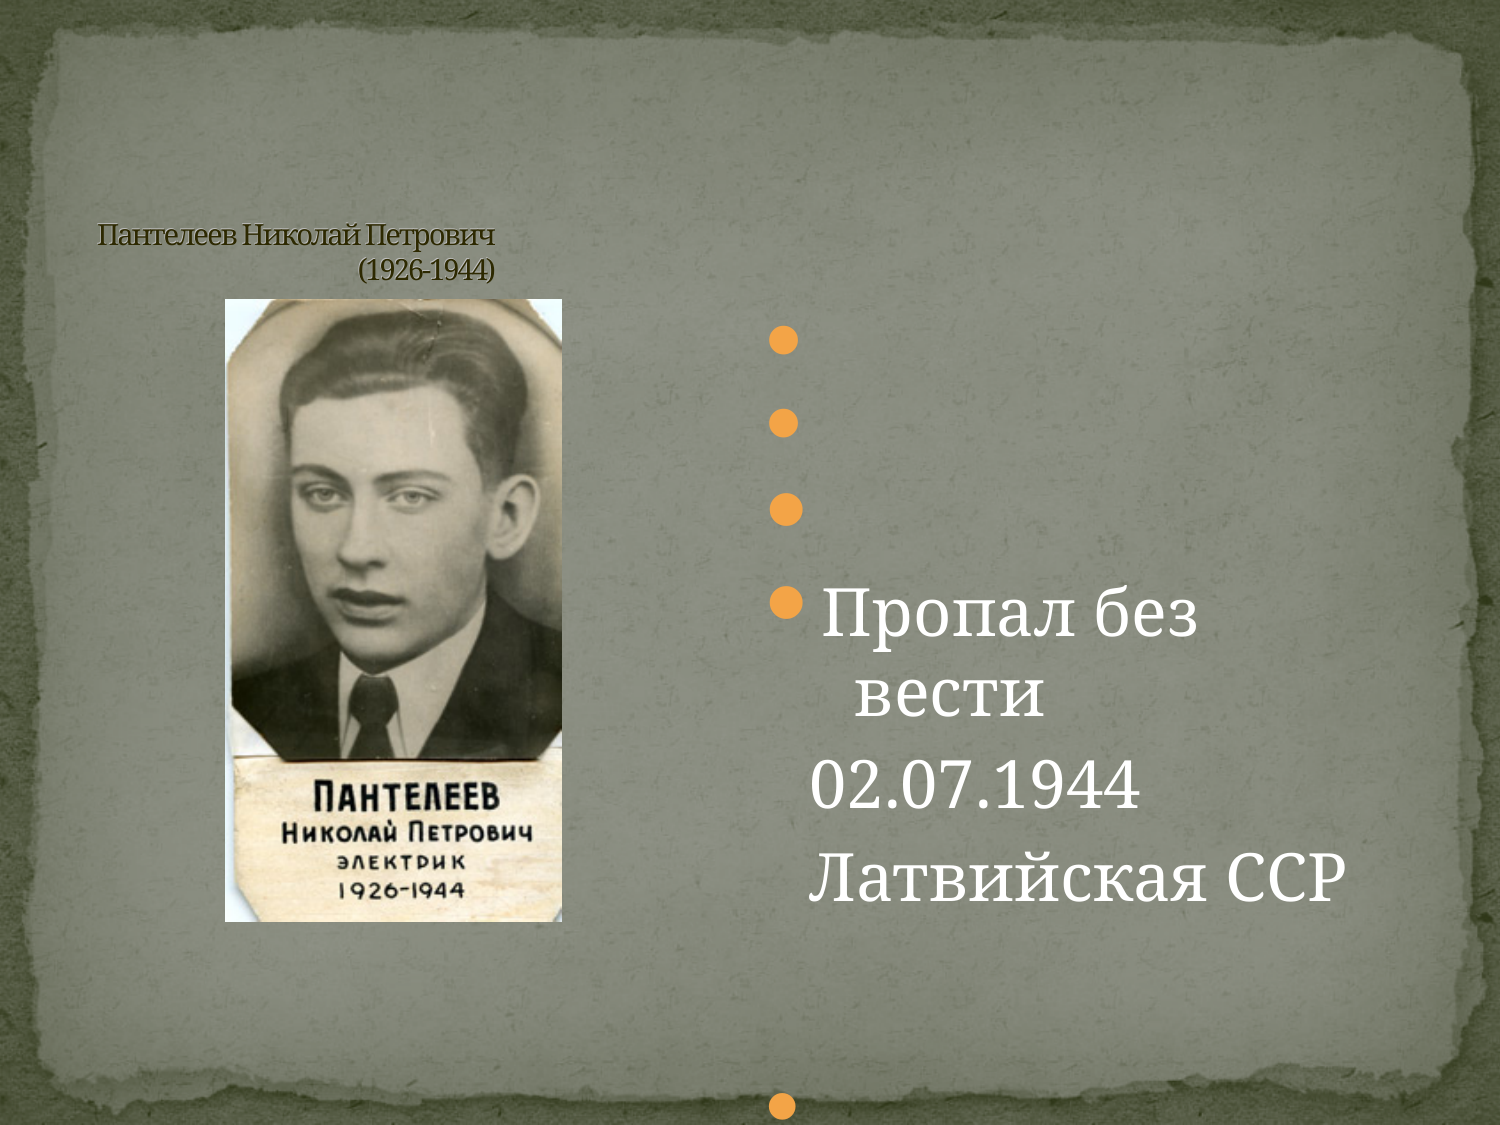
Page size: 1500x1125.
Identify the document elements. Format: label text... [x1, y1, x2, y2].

picture [225, 299, 562, 922]
title Пантелеев Николай Петрович (1926-1944) [82, 93, 1433, 294]
list Пропал без вести 02.07.1944 Латвийская ССР [750, 304, 1395, 1055]
